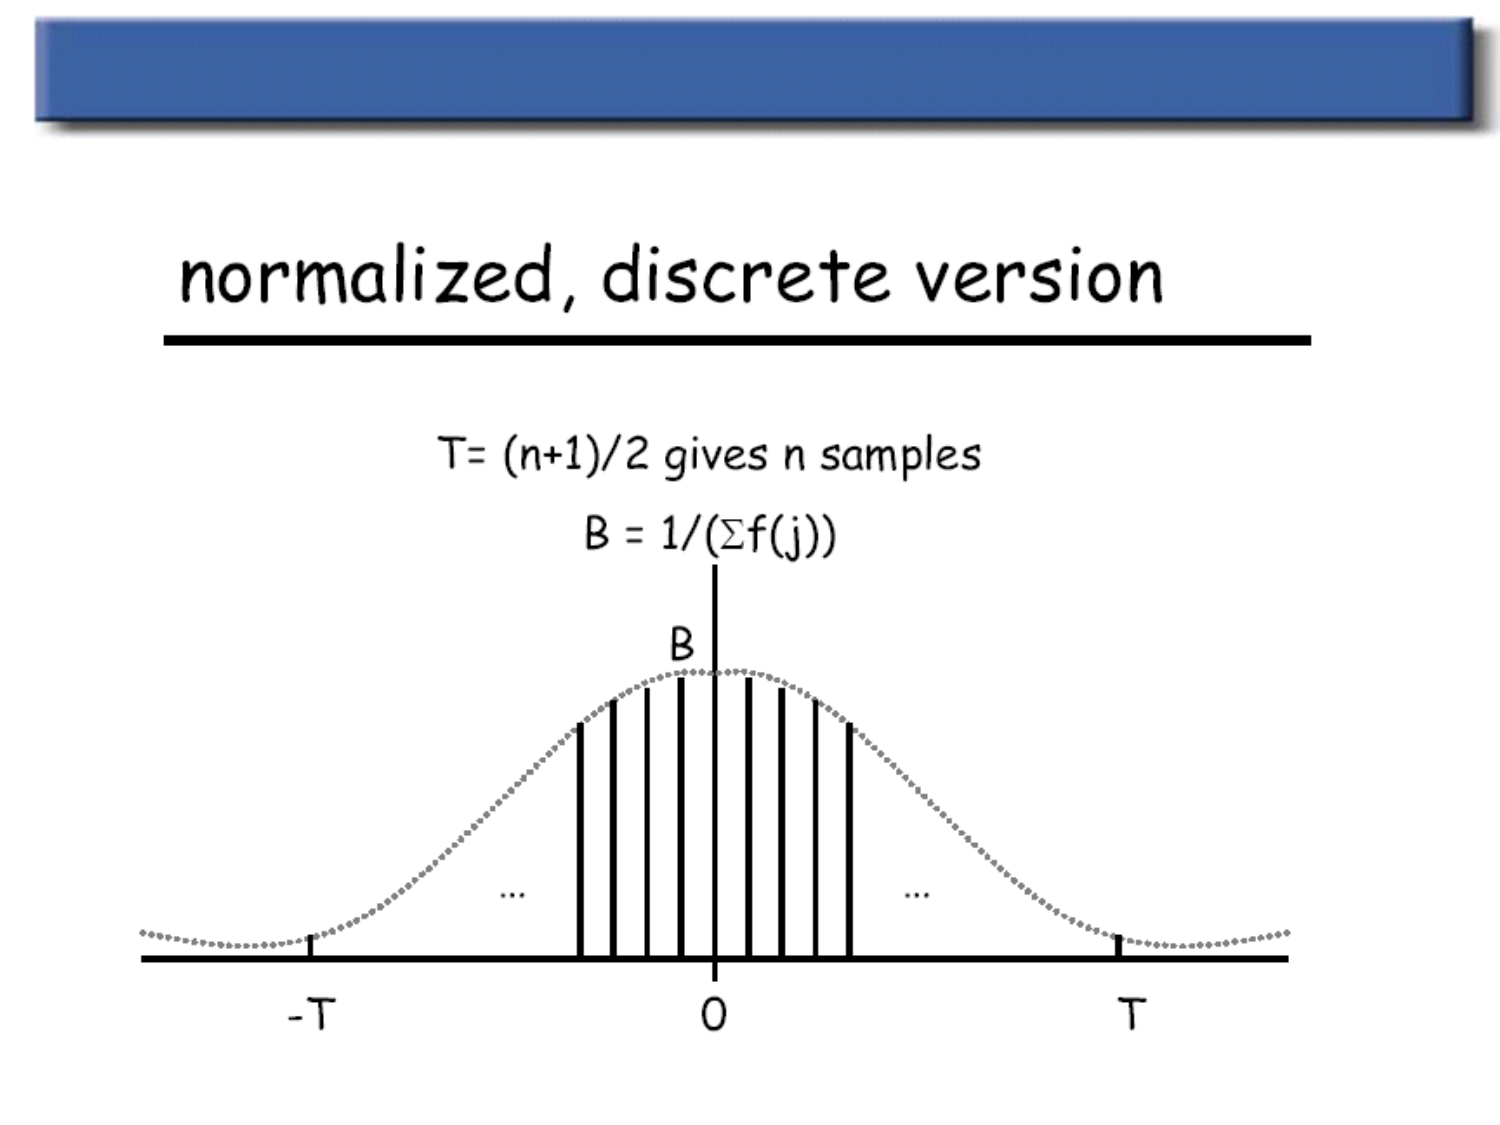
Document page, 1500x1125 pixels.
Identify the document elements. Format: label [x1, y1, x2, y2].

picture [112, 207, 1381, 1074]
picture [33, 14, 1500, 141]
